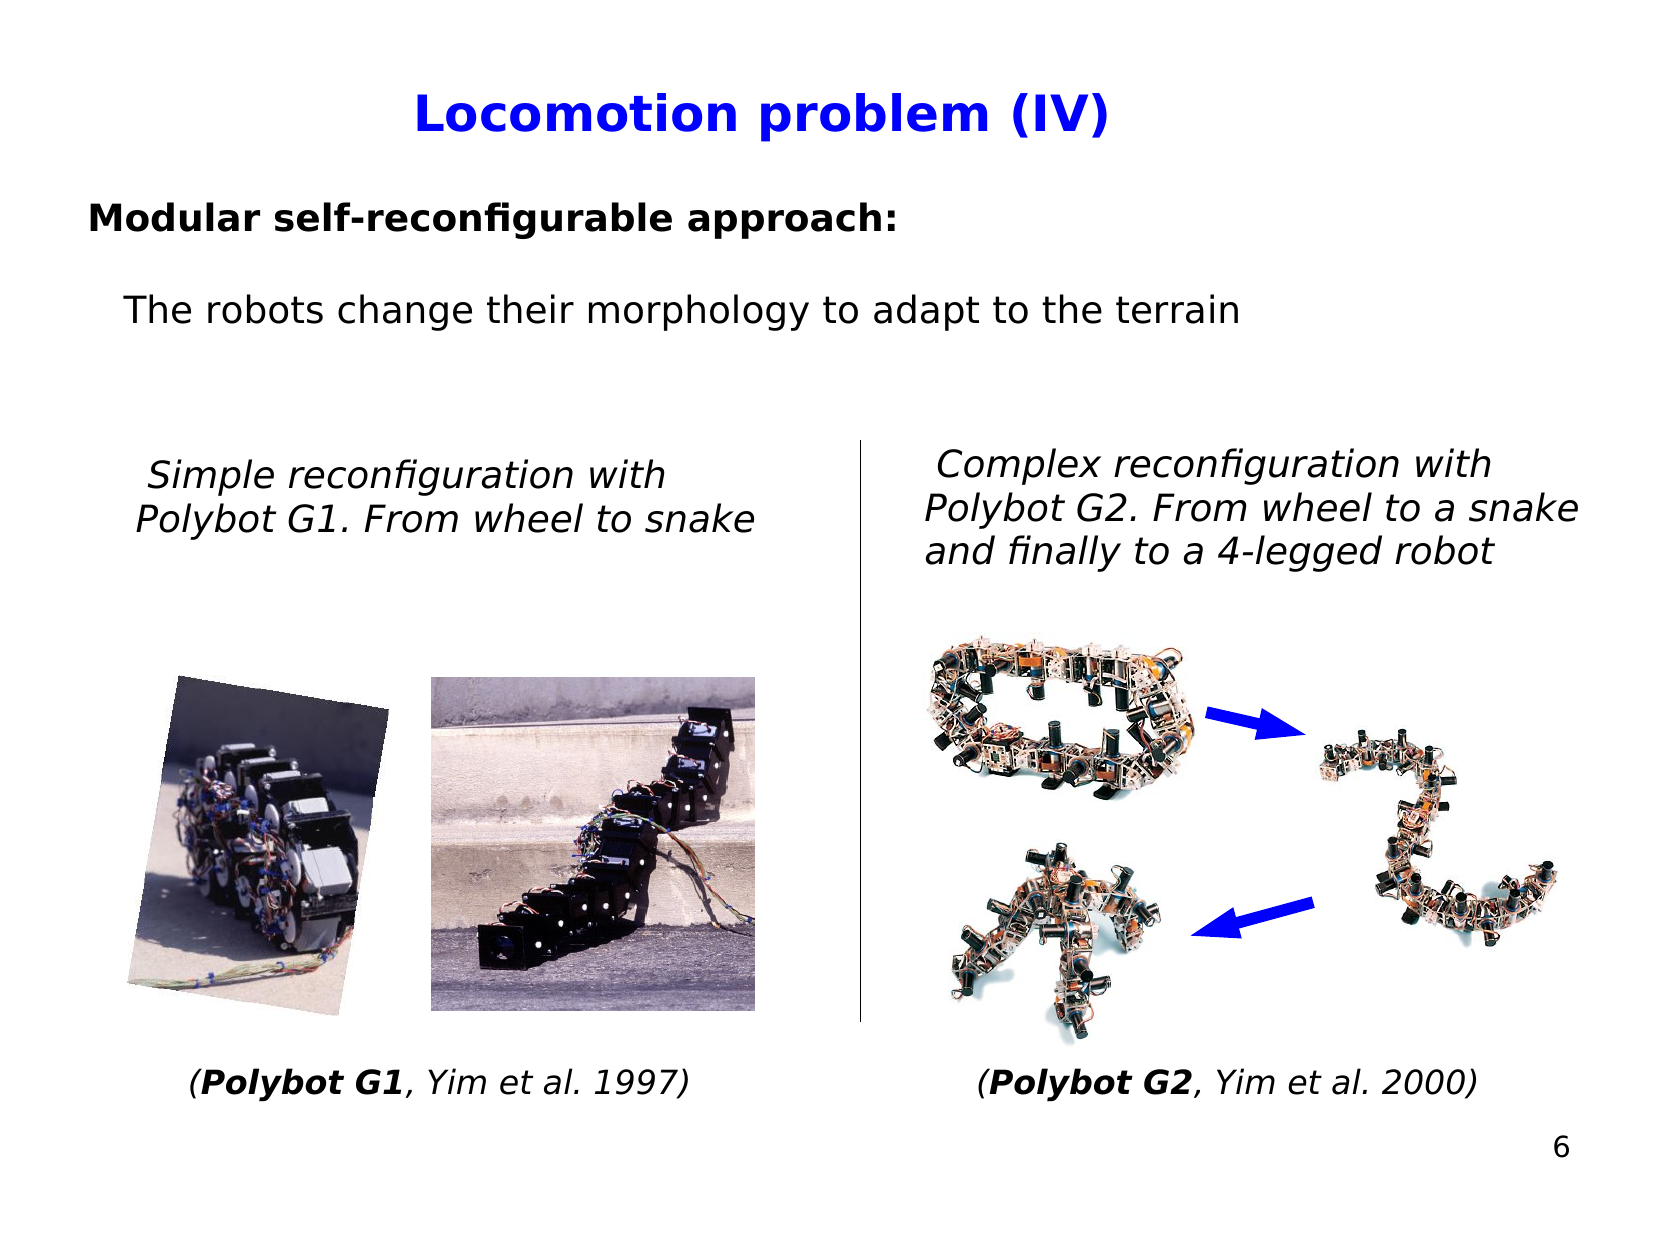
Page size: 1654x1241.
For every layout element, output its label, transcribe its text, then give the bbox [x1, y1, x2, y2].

picture [431, 677, 755, 1011]
text_box (Polybot G1, Yim et al. 1997) [173, 1056, 707, 1110]
text_box Modular self-reconfigurable approach: [72, 189, 916, 248]
picture [948, 839, 1164, 1049]
picture [922, 632, 1199, 803]
text_box Simple reconfiguration with Polybot G1. From wheel to snake [120, 446, 780, 549]
picture [127, 675, 389, 1016]
picture [1315, 725, 1559, 952]
text_box Complex reconfiguration with Polybot G2. From wheel to a snake and finally to a 4-legged robot [909, 435, 1598, 581]
text_box The robots change their morphology to adapt to the terrain [96, 280, 1582, 340]
text_box Locomotion problem (IV) [398, 77, 1127, 152]
text_box (Polybot G2, Yim et al. 2000) [961, 1056, 1496, 1111]
